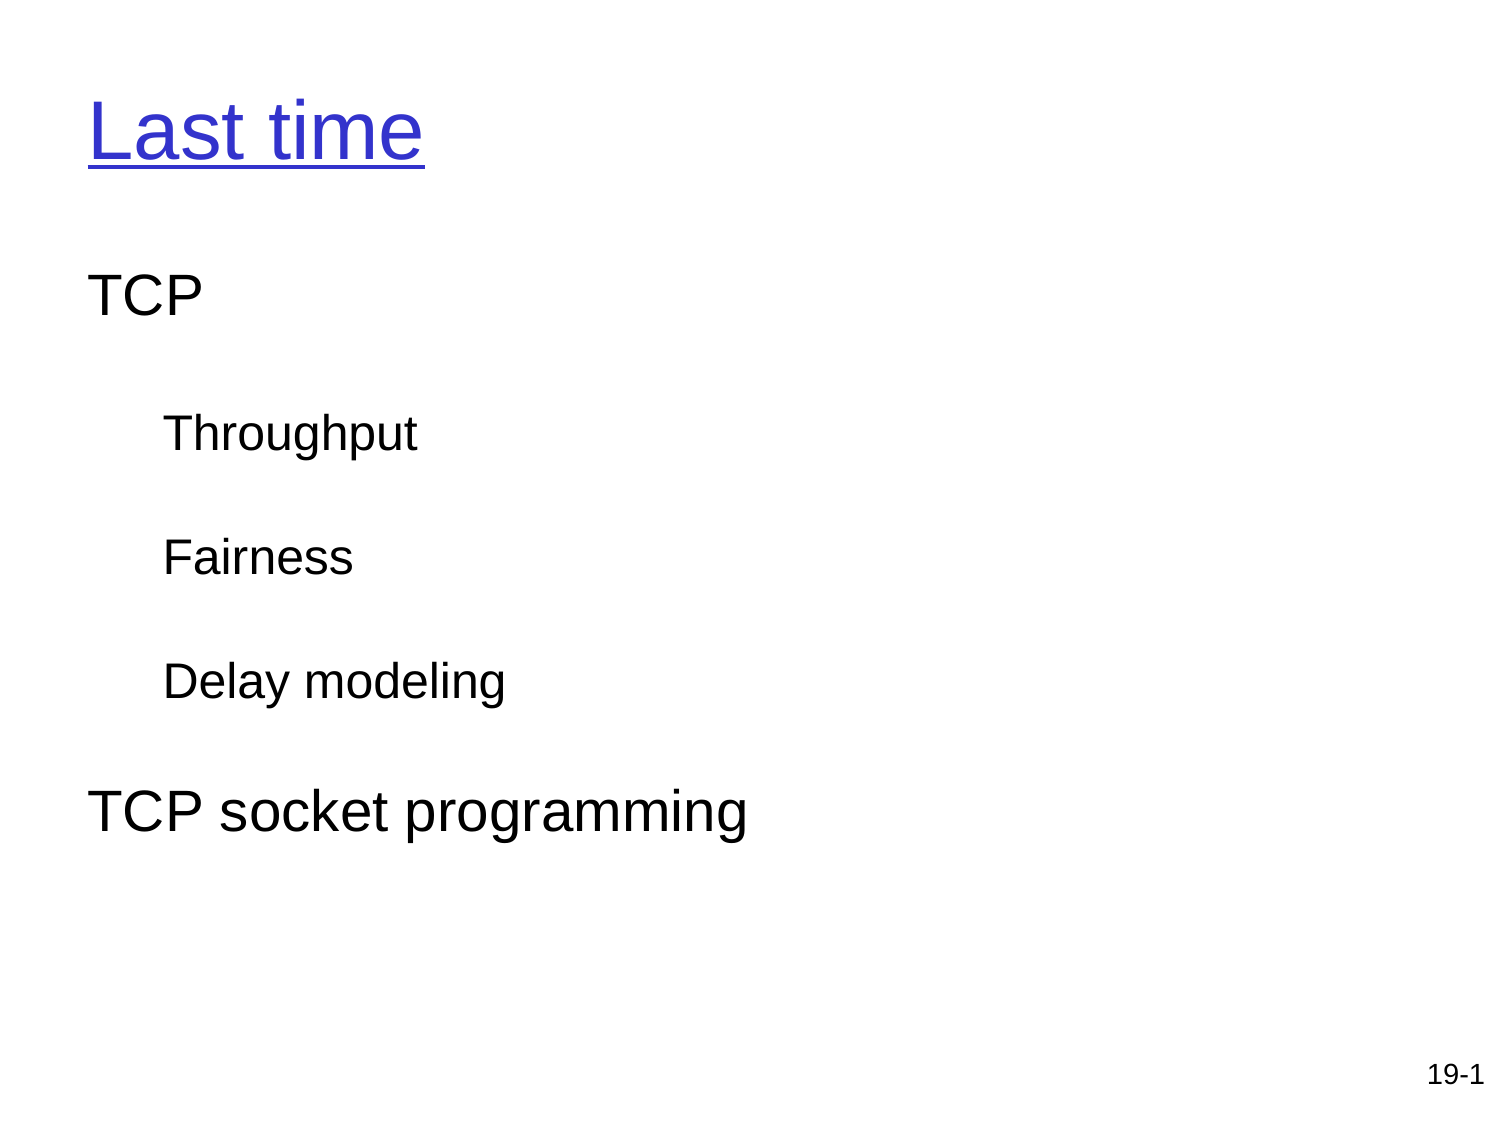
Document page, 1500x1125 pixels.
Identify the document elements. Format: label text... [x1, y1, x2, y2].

list TCP Throughput Fairness Delay modeling TCP socket programming [87, 262, 1363, 1026]
title Last time [87, 23, 1363, 239]
